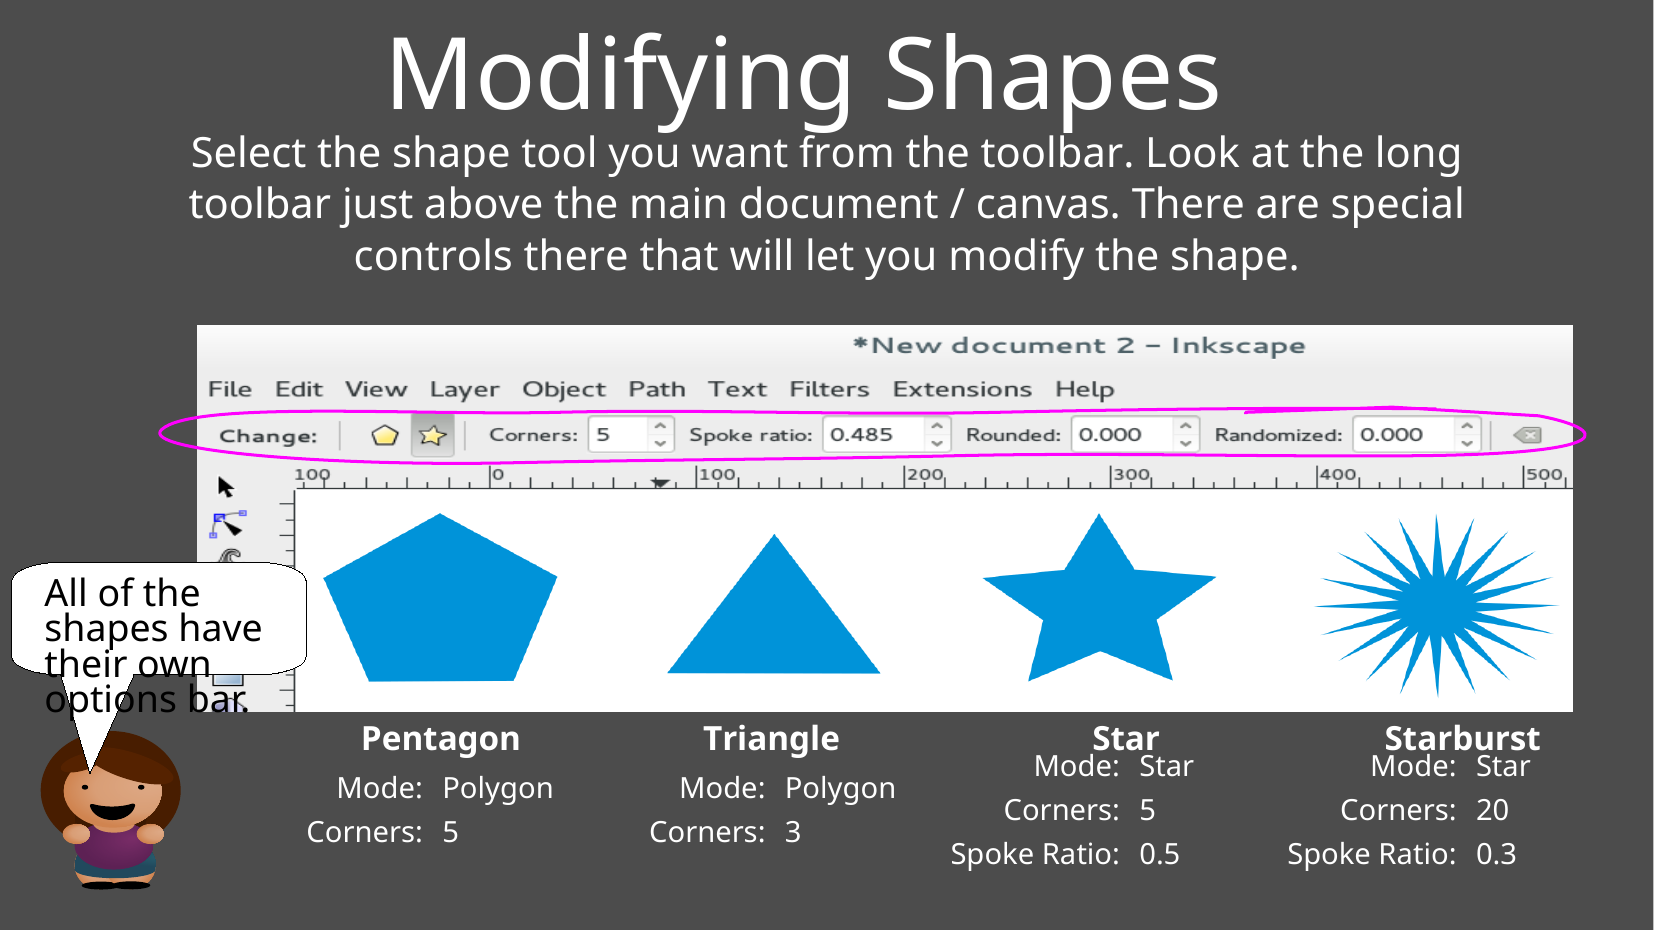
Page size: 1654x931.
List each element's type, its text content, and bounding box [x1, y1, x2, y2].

title Triangle [646, 706, 898, 775]
title Mode: Corners: Spoke Ratio: [921, 749, 1121, 865]
title Mode: Corners: [562, 749, 766, 865]
picture [197, 446, 1573, 712]
picture [197, 410, 1573, 461]
title Polygon 3 [784, 769, 921, 845]
picture [202, 707, 213, 712]
picture [197, 325, 1573, 423]
picture [40, 731, 182, 900]
title Mode: Corners: Spoke Ratio: [1258, 749, 1457, 865]
title Starburst [1337, 706, 1589, 775]
title Pentagon [315, 706, 567, 775]
title Mode: Corners: [270, 769, 423, 845]
text_box [73, 707, 119, 774]
title Star 20 0.3 [1476, 750, 1629, 864]
title Modifying Shapes [53, 0, 1554, 179]
title Polygon 5 [442, 769, 562, 845]
text_box All of the shapes have their own options bar. [29, 570, 324, 707]
text_box [11, 562, 297, 671]
title Select the shape tool you want from the toolbar. Look at the long toolbar just above the main document / canvas. There are special controls there that will let you modify the shape. [132, 131, 1521, 275]
title Star [1000, 706, 1252, 775]
picture [236, 707, 315, 712]
title Star 5 0.5 [1139, 750, 1258, 864]
